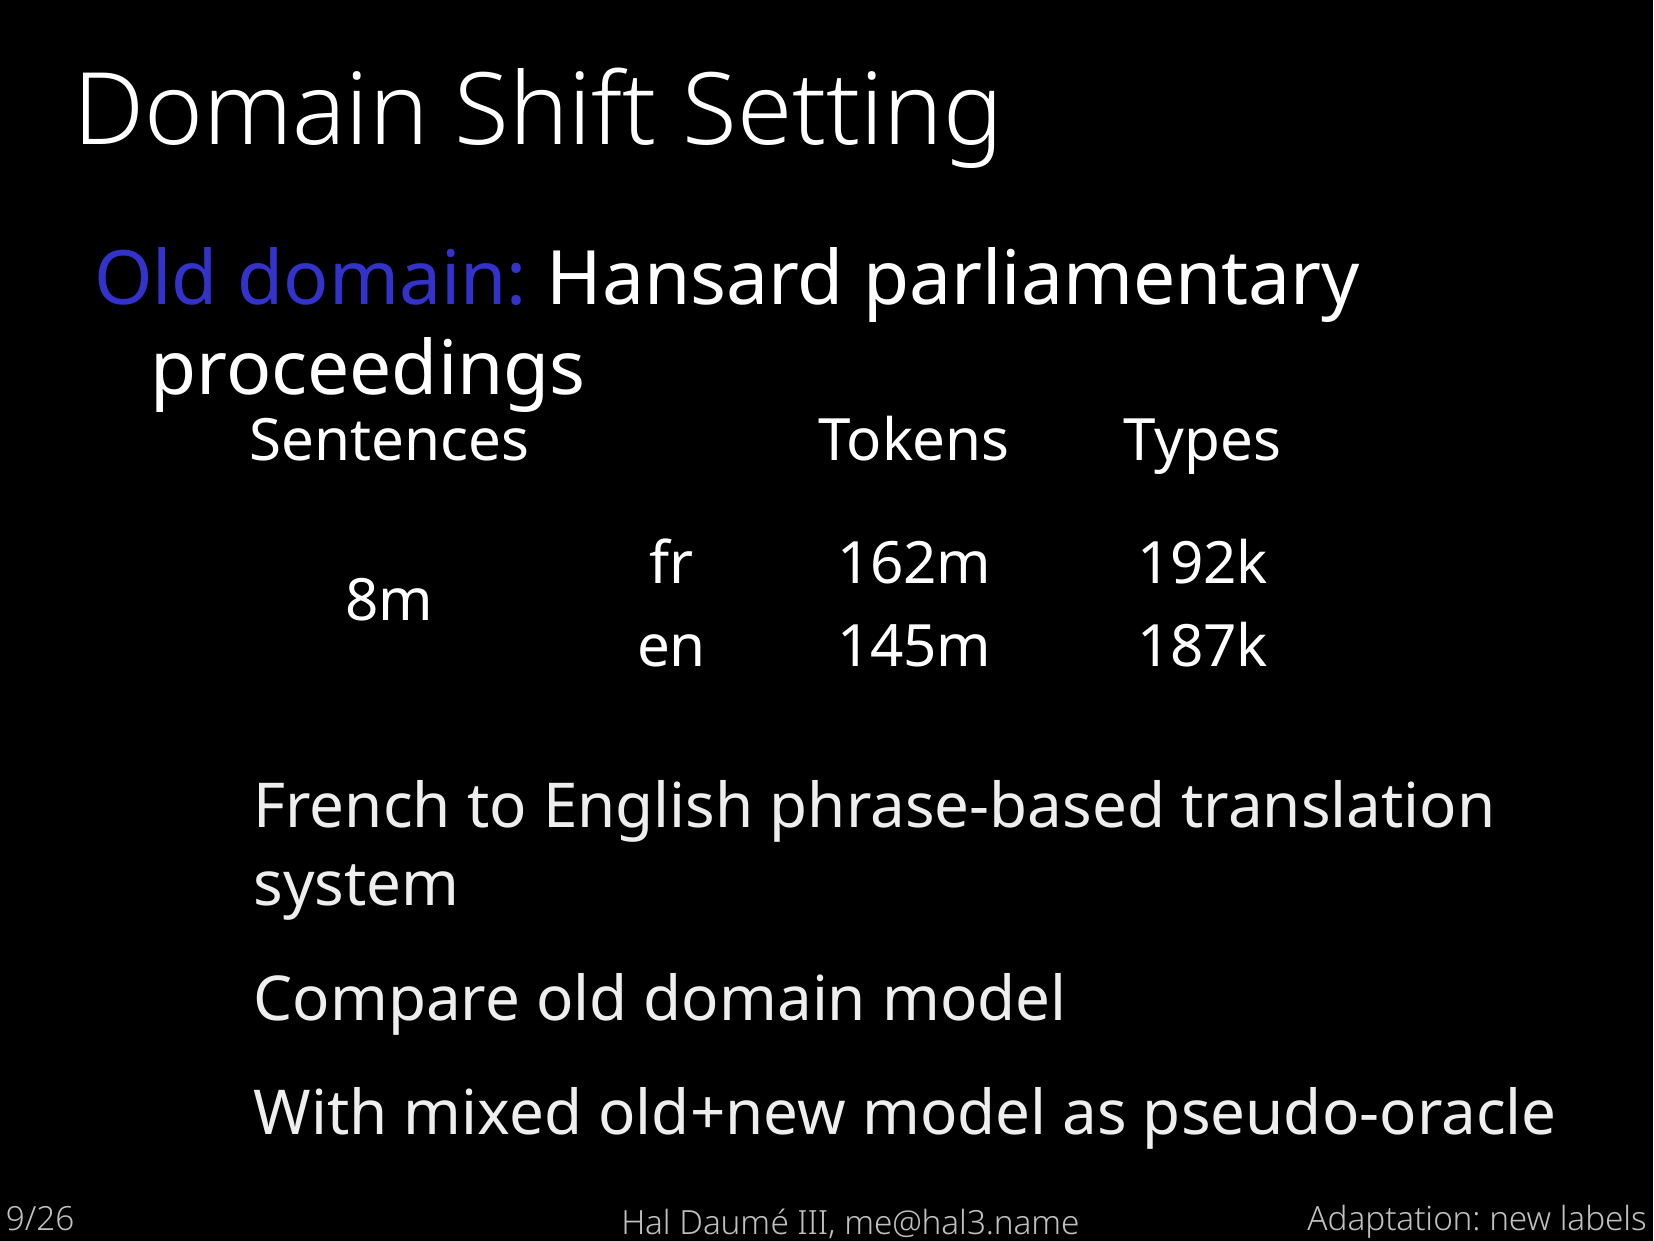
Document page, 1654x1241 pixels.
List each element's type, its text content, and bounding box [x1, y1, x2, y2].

table_header Tokens [774, 360, 1054, 515]
table_cell en [569, 598, 774, 681]
table_header [569, 360, 774, 515]
list Old domain: Hansard parliamentary proceedings [37, 225, 1613, 1044]
table_header Types [1054, 360, 1351, 515]
table_cell 187k [1054, 598, 1351, 681]
table_cell 162m [774, 515, 1054, 598]
table_cell 192k [1054, 515, 1351, 598]
table_header Sentences [211, 360, 569, 515]
text_box French to English phrase-based translation system Compare old domain model With mixed old+new model as pseudo-oracle [117, 738, 1644, 1177]
table_cell 145m [774, 598, 1054, 681]
title Domain Shift Setting [37, 37, 1613, 173]
table_cell 8m [211, 515, 569, 681]
table_cell fr [569, 515, 774, 598]
